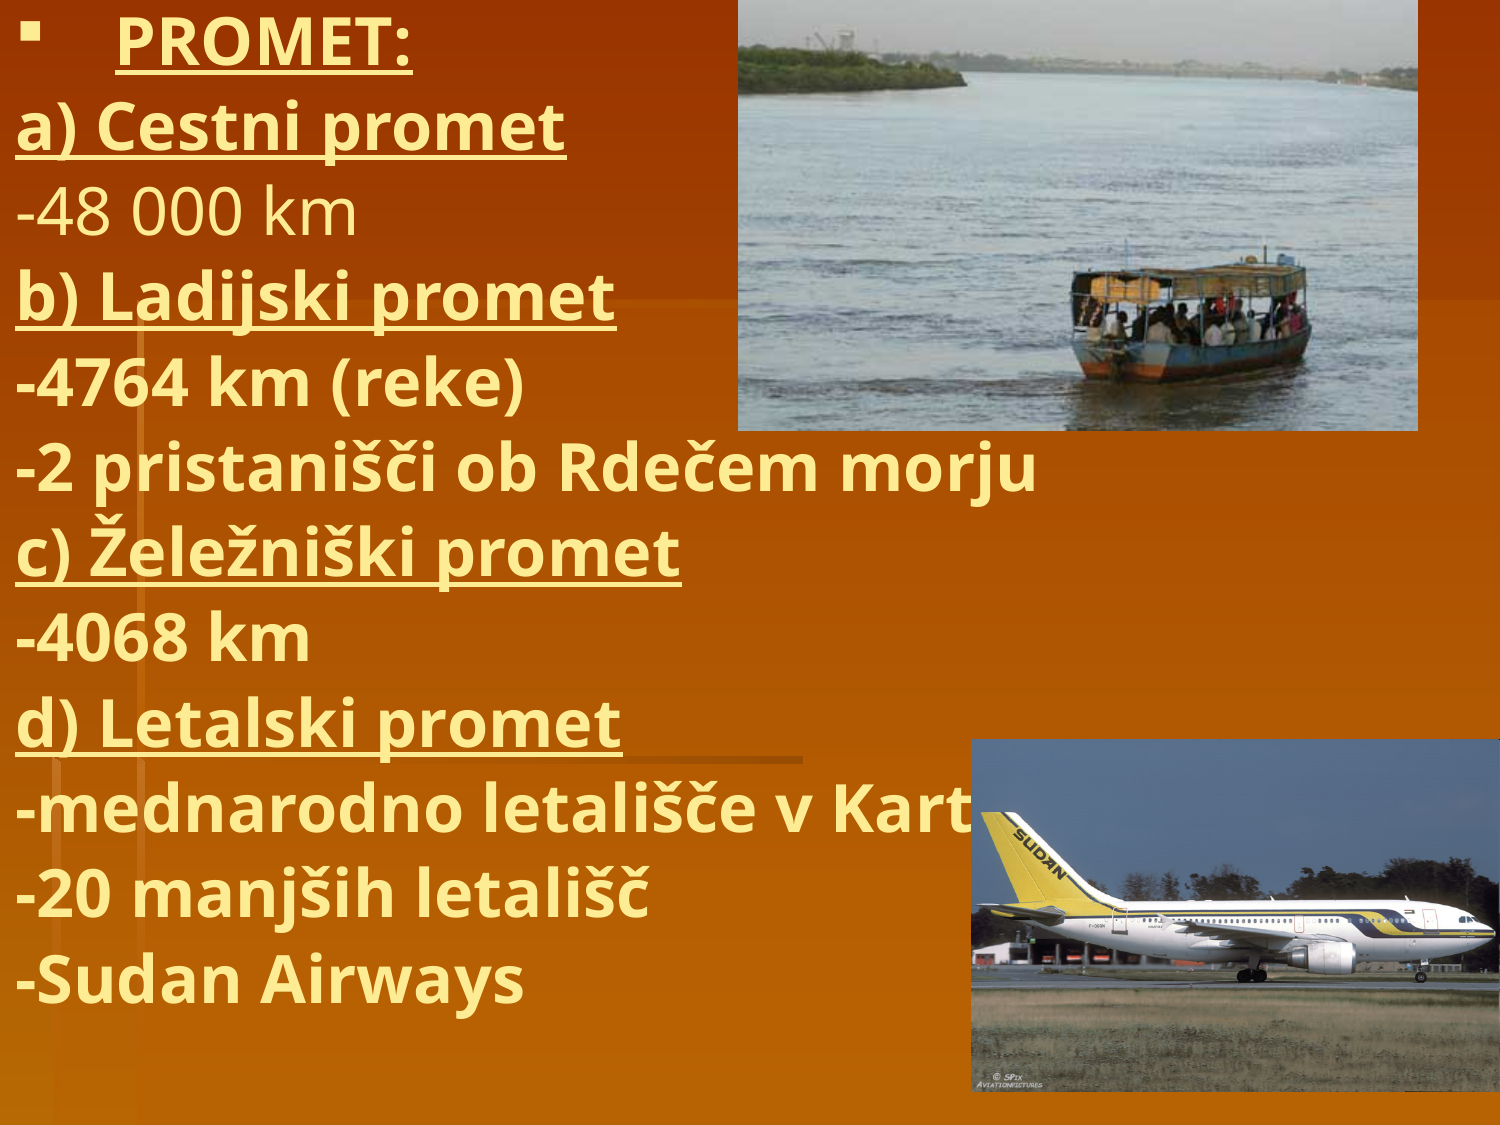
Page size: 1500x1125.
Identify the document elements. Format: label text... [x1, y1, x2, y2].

picture [971, 739, 1500, 1092]
picture [738, 0, 1418, 431]
list PROMET: a) Cestni promet -48 000 km b) Ladijski promet -4764 km (reke) -2 pristanišči ob Rdečem morju c) Želežniški promet -4068 km d) Letalski promet -mednarodno letališče v Kartumu -20 manjših letališč -Sudan Airways [0, 0, 1500, 1125]
